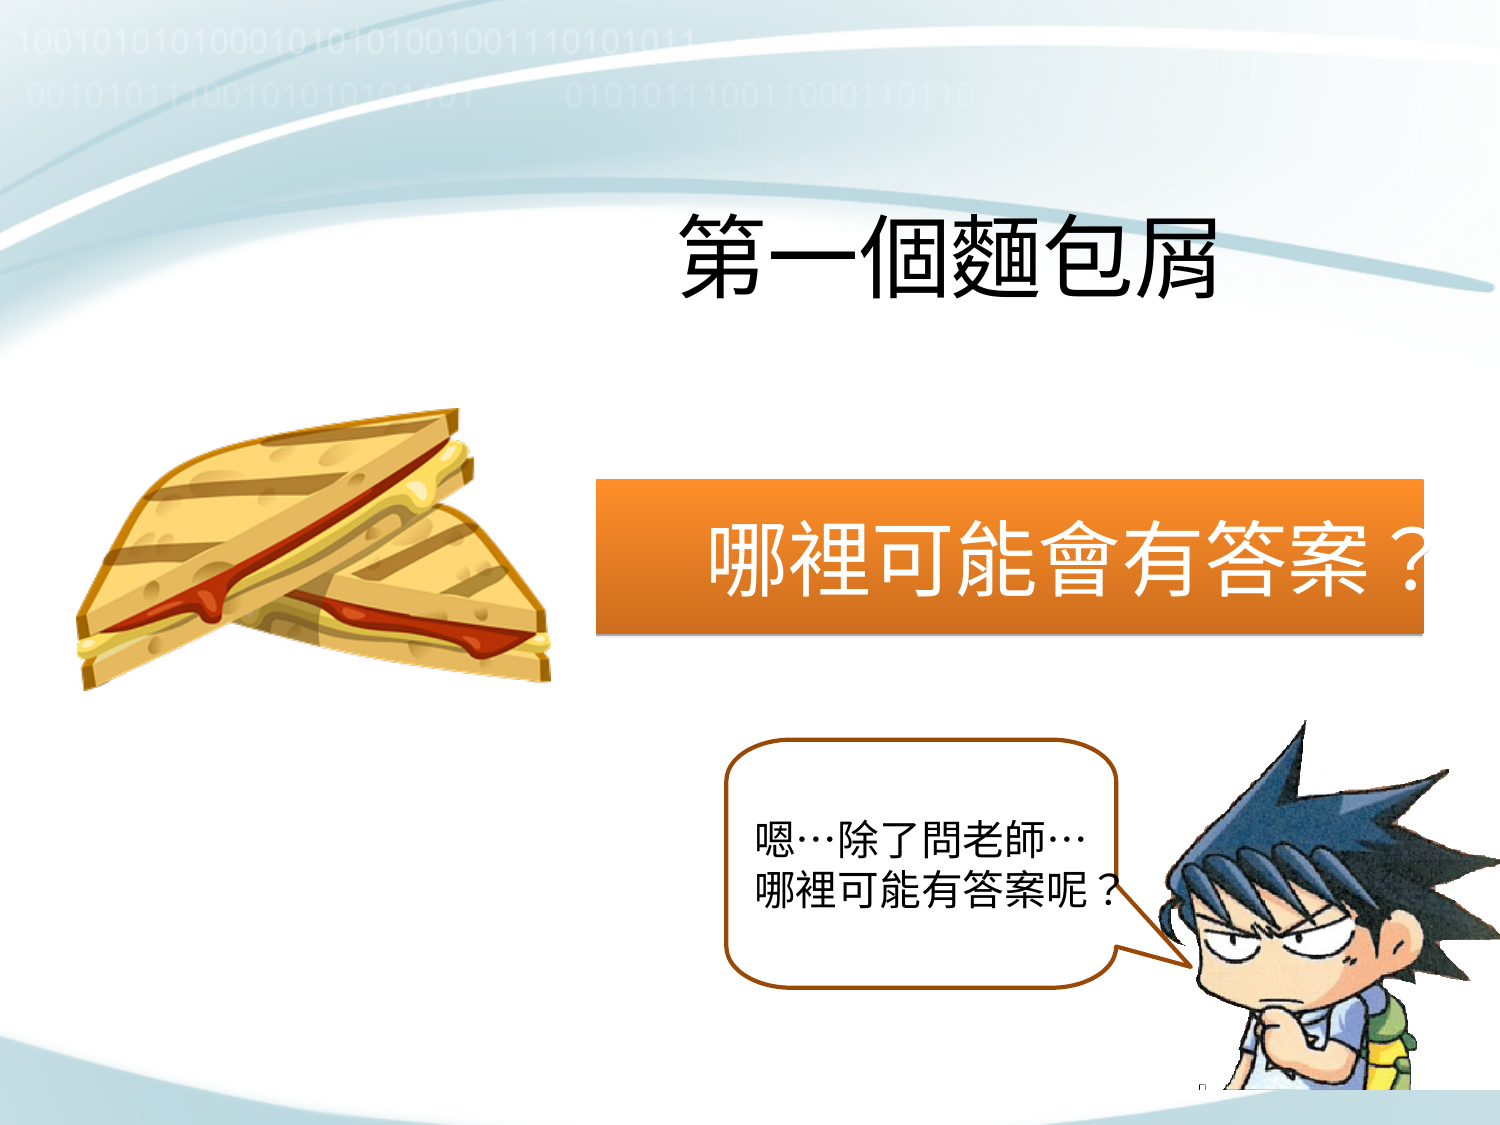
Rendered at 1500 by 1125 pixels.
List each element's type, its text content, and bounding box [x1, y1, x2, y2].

text_box 嗯…除了問老師… 哪裡可能有答案呢？ [726, 739, 1191, 988]
picture [1155, 716, 1500, 1090]
list 哪裡可能會有答案？ [596, 479, 1424, 634]
picture [76, 408, 551, 691]
title 第一個麵包屑 [631, 160, 1270, 349]
